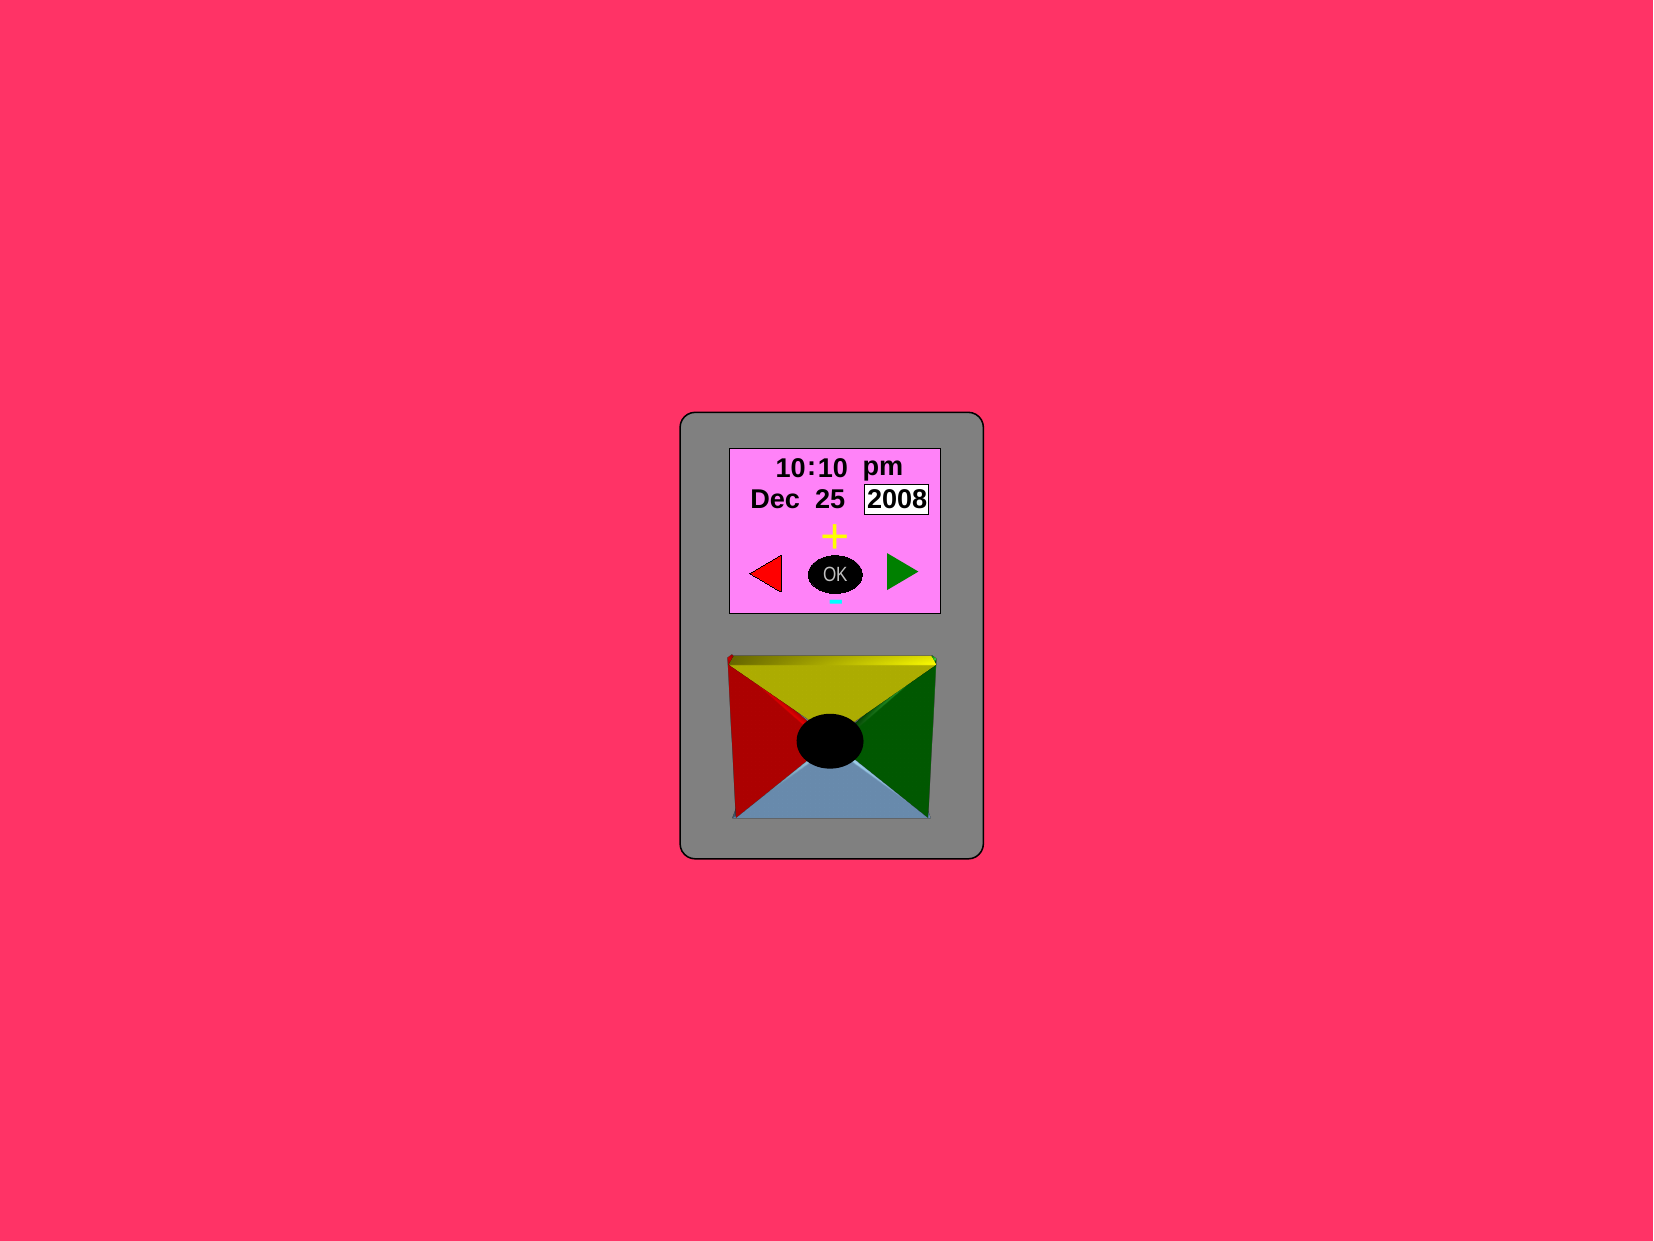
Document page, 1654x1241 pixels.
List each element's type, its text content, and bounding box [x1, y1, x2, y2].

text_box + [805, 523, 865, 573]
text_box : [792, 444, 832, 477]
text_box 10 [832, 445, 847, 477]
text_box - [813, 584, 860, 634]
text_box Dec [735, 476, 815, 522]
text_box 25 [800, 477, 852, 523]
text_box pm [847, 443, 919, 477]
text_box 10 [760, 445, 821, 477]
text_box [680, 412, 984, 859]
text_box OK [808, 555, 863, 594]
text_box 2008 [852, 477, 942, 523]
